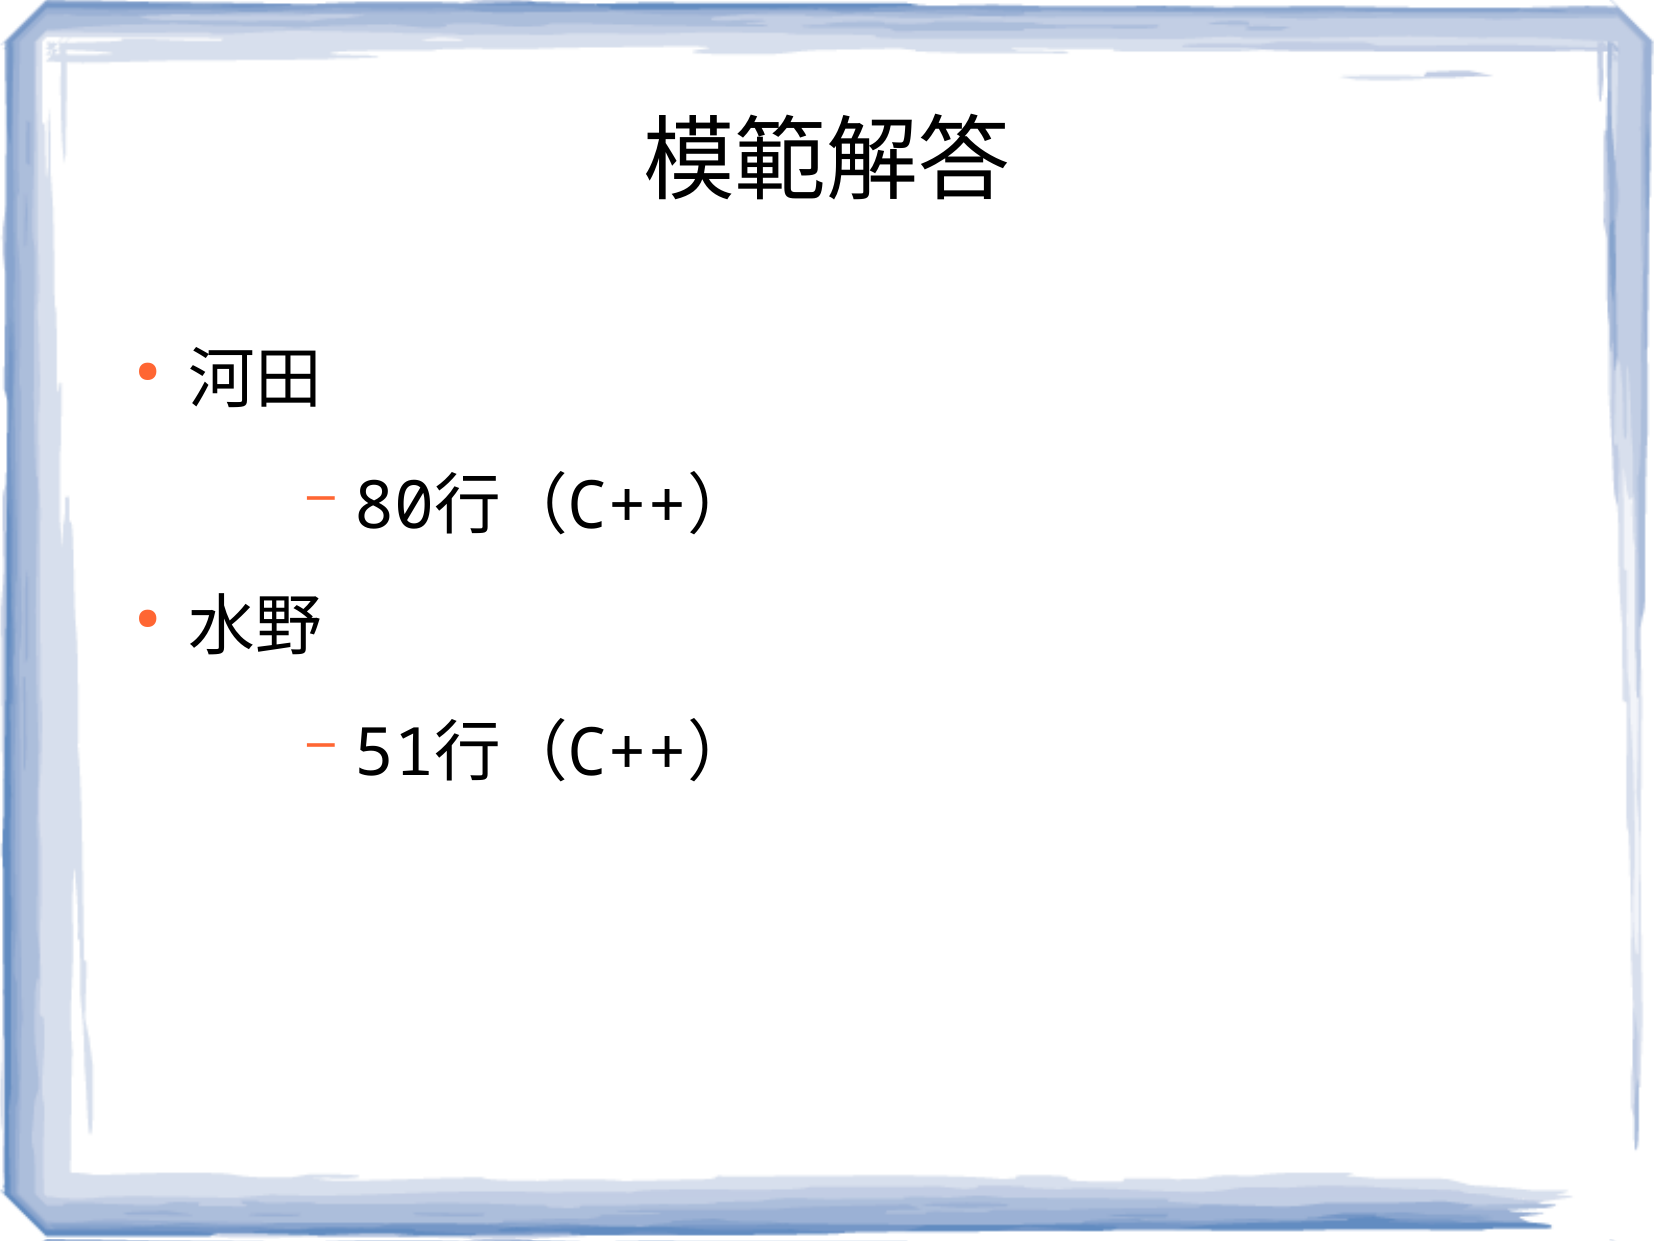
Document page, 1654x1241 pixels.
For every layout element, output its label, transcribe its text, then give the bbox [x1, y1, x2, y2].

picture [0, 0, 1654, 1241]
title 模範解答 [82, 49, 1571, 257]
list 河田 80行（C++） 水野 51行（C++） [118, 324, 1571, 1045]
